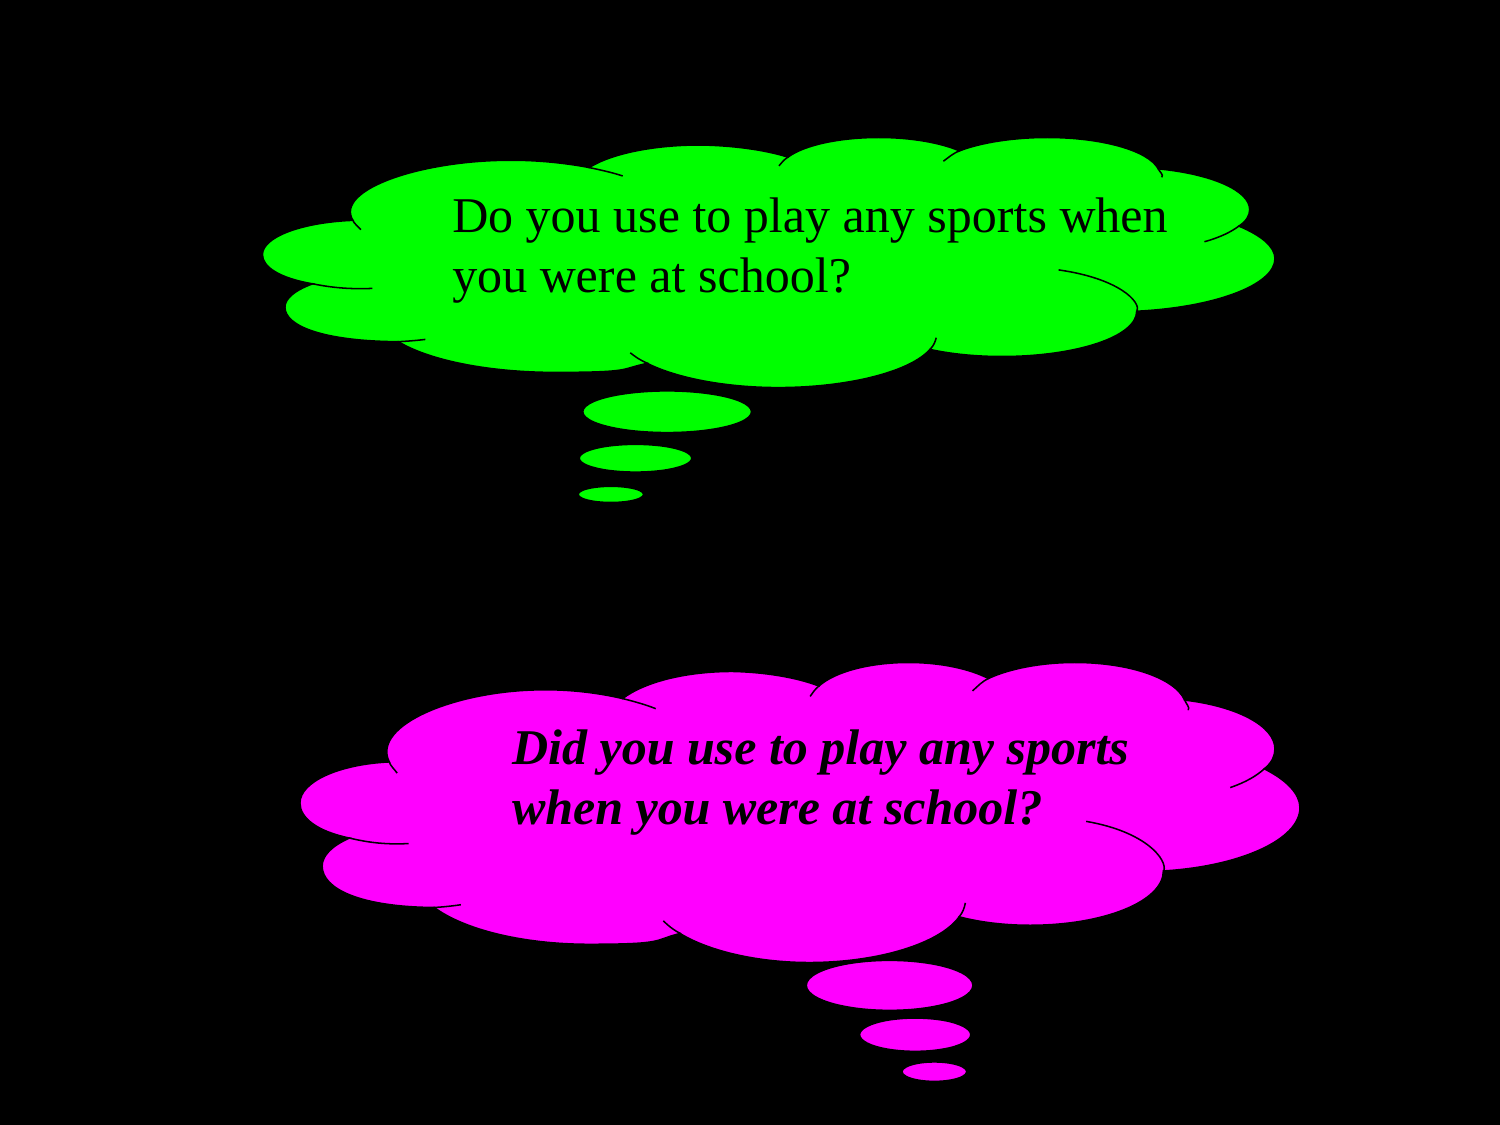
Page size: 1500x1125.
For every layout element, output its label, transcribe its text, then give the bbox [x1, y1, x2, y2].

text_box [859, 1018, 971, 1052]
text_box [299, 662, 1300, 963]
text_box [579, 444, 692, 473]
text_box [262, 137, 1192, 388]
text_box Did you use to play any sports when you were at school? [497, 706, 1188, 843]
text_box [582, 390, 752, 433]
text_box [806, 960, 973, 1011]
text_box [1201, 176, 1276, 304]
text_box Do you use to play any sports when you were at school? [437, 174, 1201, 311]
text_box [901, 1061, 967, 1082]
text_box [578, 486, 644, 503]
